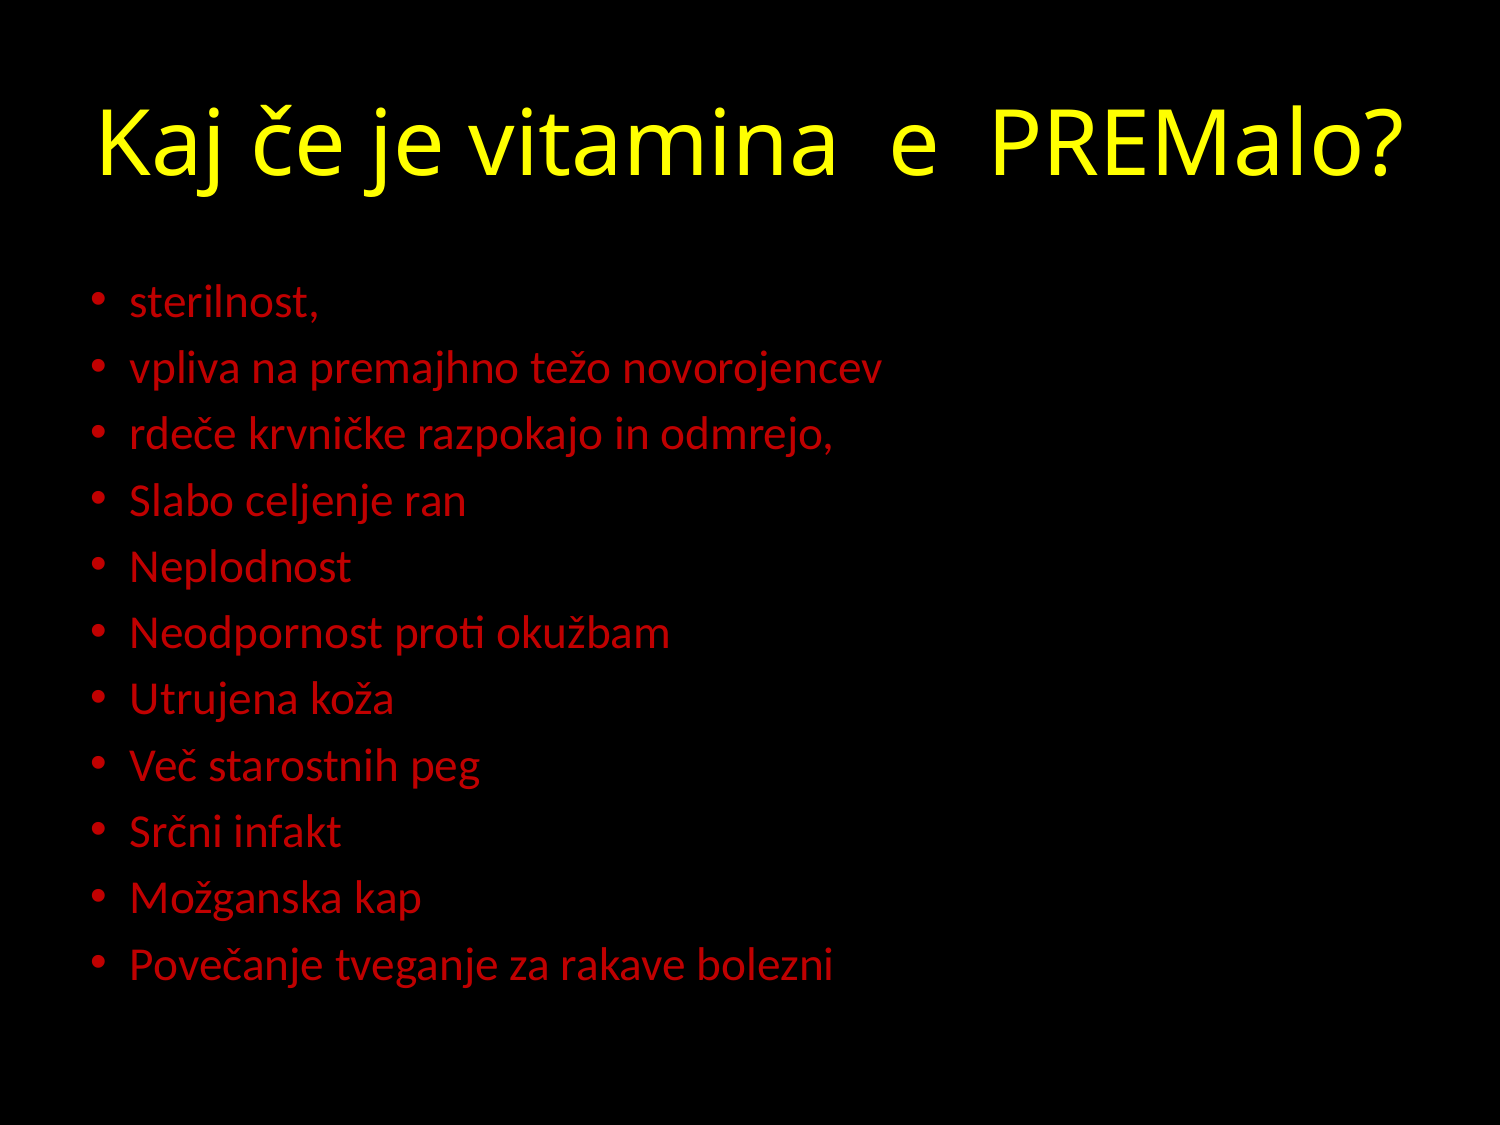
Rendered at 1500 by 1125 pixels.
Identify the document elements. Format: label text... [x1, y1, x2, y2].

title Kaj če je vitamina e PREMalo? [75, 45, 1425, 233]
list sterilnost, vpliva na premajhno težo novorojencev rdeče krvničke razpokajo in odmrejo, Slabo celjenje ran Neplodnost Neodpornost proti okužbam Utrujena koža Več starostnih peg Srčni infakt Možganska kap Povečanje tveganje za rakave bolezni [75, 262, 1425, 1005]
